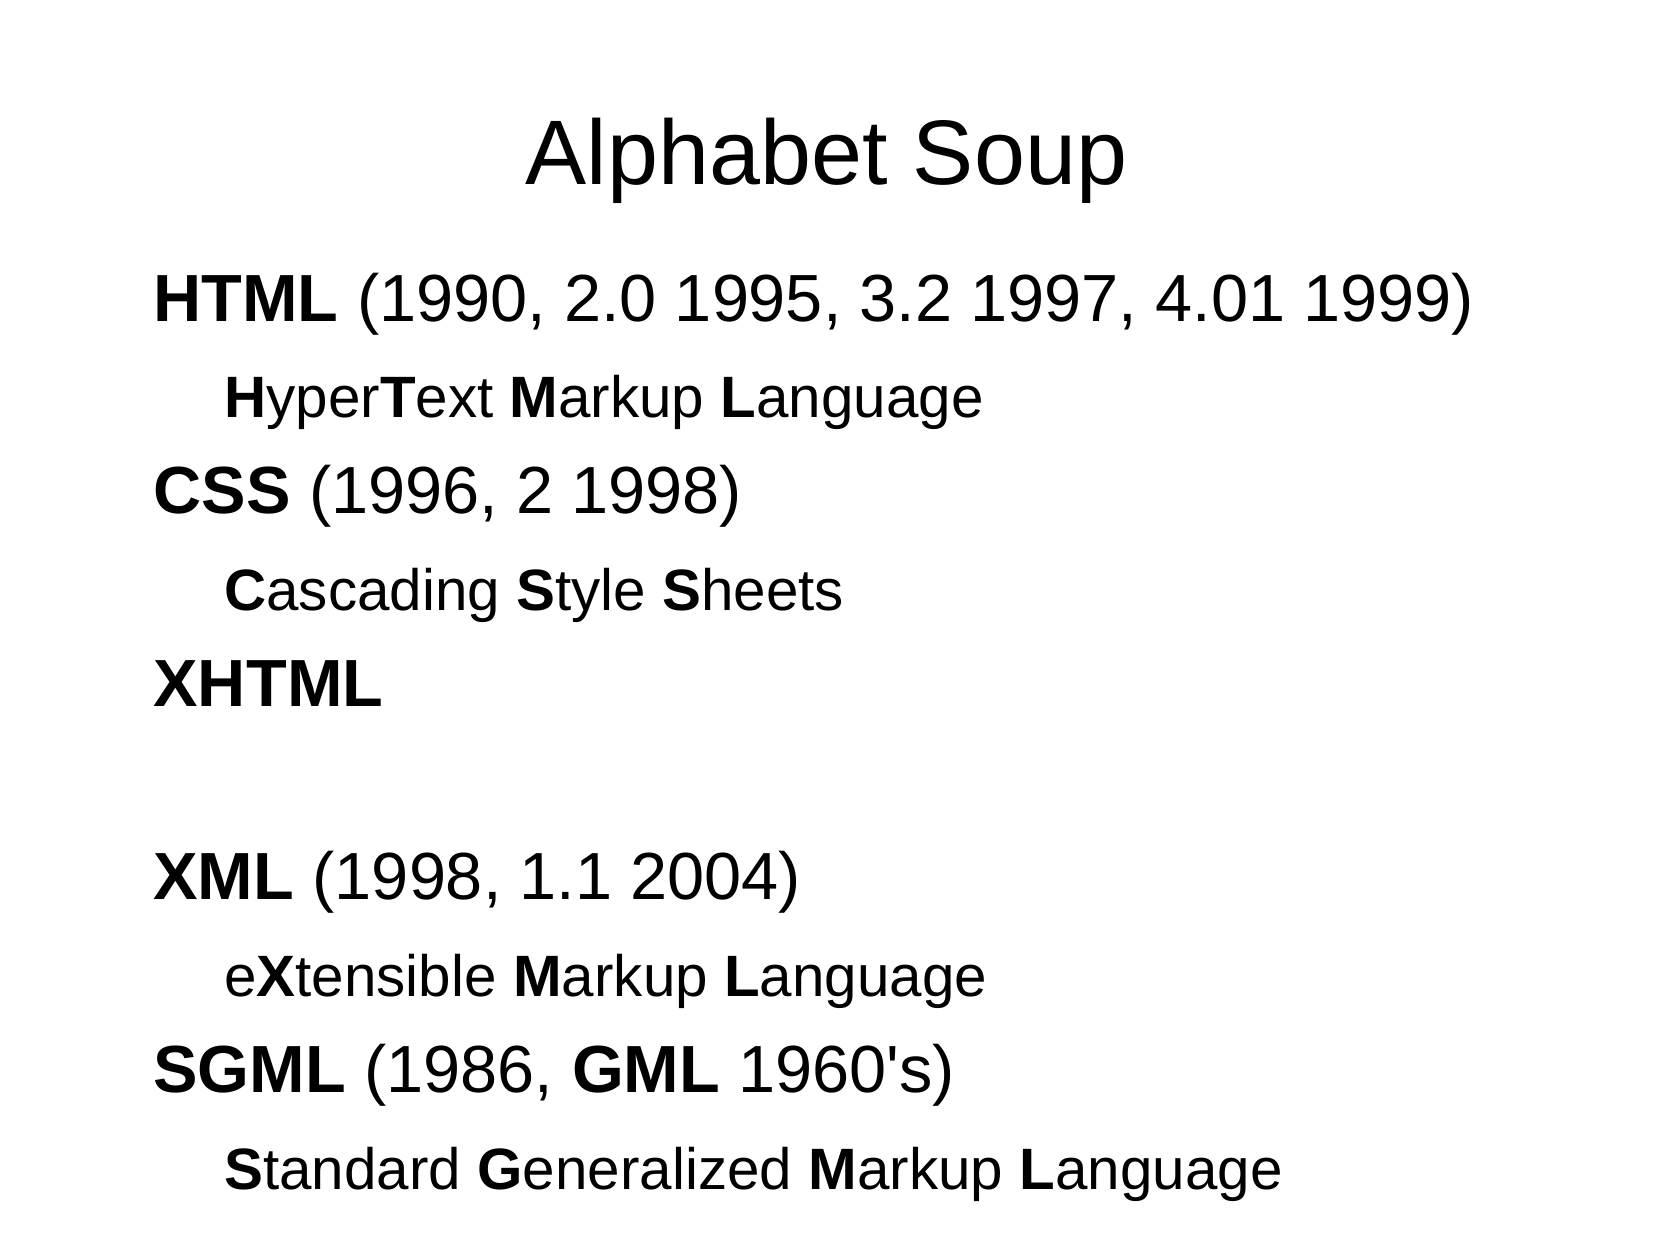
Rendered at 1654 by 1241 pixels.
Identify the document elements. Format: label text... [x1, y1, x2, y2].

title Alphabet Soup [82, 49, 1571, 257]
list HTML (1990, 2.0 1995, 3.2 1997, 4.01 1999) HyperText Markup Language CSS (1996, 2 1998) Cascading Style Sheets XHTML XML (1998, 1.1 2004) eXtensible Markup Language SGML (1986, GML 1960's) Standard Generalized Markup Language [82, 260, 1571, 1208]
